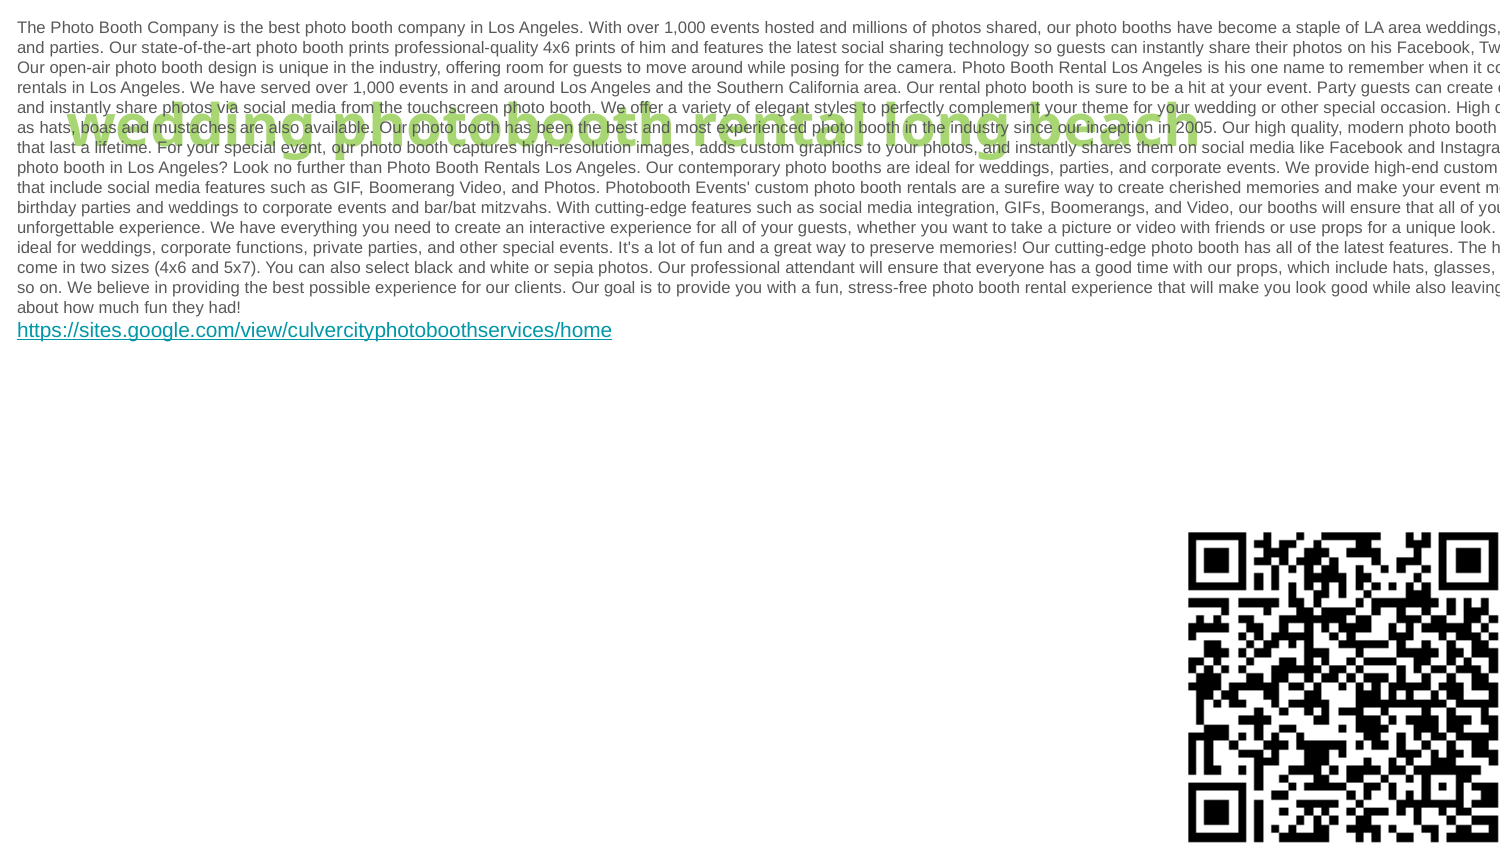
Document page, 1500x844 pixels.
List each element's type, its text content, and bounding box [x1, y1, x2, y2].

text_box The Photo Booth Company is the best photo booth company in Los Angeles. With over 1,000 events hosted and millions of photos shared, our photo booths have become a staple of LA area weddings, corporate events, and parties. Our state-of-the-art photo booth prints professional-quality 4x6 prints of him and features the latest social sharing technology so guests can instantly share their photos on his Facebook, Twitter, and Instagram. Our open-air photo booth design is unique in the industry, offering room for guests to move around while posing for the camera. Photo Booth Rental Los Angeles is his one name to remember when it comes to photo booth rentals in Los Angeles. We have served over 1,000 events in and around Los Angeles and the Southern California area. Our rental photo booth is sure to be a hit at your event. Party guests can create custom 4x6 prints and instantly share photos via social media from the touchscreen photo booth. We offer a variety of elegant styles to perfectly complement your theme for your wedding or other special occasion. High quality props such as hats, boas and mustaches are also available. Our photo booth has been the best and most experienced photo booth in the industry since our inception in 2005. Our high quality, modern photo booth creates memories that last a lifetime. For your special event, our photo booth captures high-resolution images, adds custom graphics to your photos, and instantly shares them on social media like Facebook and Instagram. Looking for a photo booth in Los Angeles? Look no further than Photo Booth Rentals Los Angeles. Our contemporary photo booths are ideal for weddings, parties, and corporate events. We provide high-end custom photobooth rentals that include social media features such as GIF, Boomerang Video, and Photos. Photobooth Events' custom photo booth rentals are a surefire way to create cherished memories and make your event memorable, from birthday parties and weddings to corporate events and bar/bat mitzvahs. With cutting-edge features such as social media integration, GIFs, Boomerangs, and Video, our booths will ensure that all of your guests have an unforgettable experience. We have everything you need to create an interactive experience for all of your guests, whether you want to take a picture or video with friends or use props for a unique look. This Photo Booth is ideal for weddings, corporate functions, private parties, and other special events. It's a lot of fun and a great way to preserve memories! Our cutting-edge photo booth has all of the latest features. The high-quality prints come in two sizes (4x6 and 5x7). You can also select black and white or sepia photos. Our professional attendant will ensure that everyone has a good time with our props, which include hats, glasses, noisemakers, and so on. We believe in providing the best possible experience for our clients. Our goal is to provide you with a fun, stress-free photo booth rental experience that will make you look good while also leaving your guests talking about how much fun they had! https://sites.google.com/view/culvercityphotoboothservices/home [2, 2, 1500, 844]
picture [1187, 531, 1500, 844]
